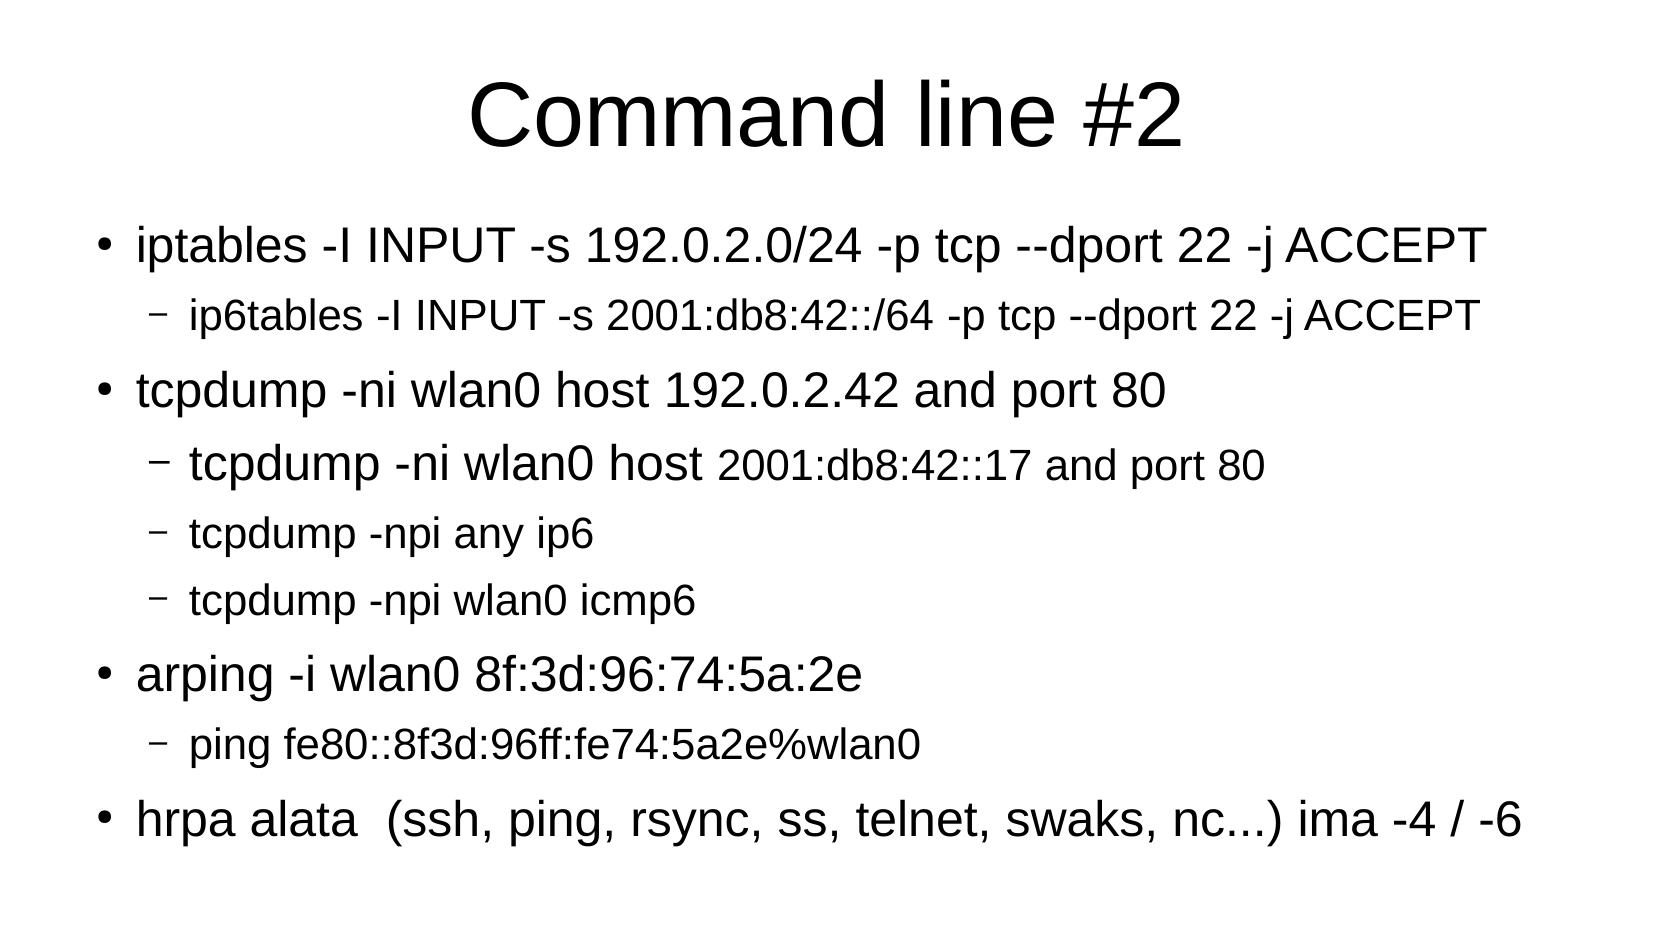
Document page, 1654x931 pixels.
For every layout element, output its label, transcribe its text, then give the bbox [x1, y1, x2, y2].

list iptables -I INPUT -s 192.0.2.0/24 -p tcp --dport 22 -j ACCEPT ip6tables -I INPUT -s 2001:db8:42::/64 -p tcp --dport 22 -j ACCEPT tcpdump -ni wlan0 host 192.0.2.42 and port 80 tcpdump -ni wlan0 host 2001:db8:42::17 and port 80 tcpdump -npi any ip6 tcpdump -npi wlan0 icmp6 arping -i wlan0 8f:3d:96:74:5a:2e ping fe80::8f3d:96ff:fe74:5a2e%wlan0 hrpa alata (ssh, ping, rsync, ss, telnet, swaks, nc...) ima -4 / -6 [82, 217, 1571, 857]
title Command line #2 [82, 37, 1571, 193]
